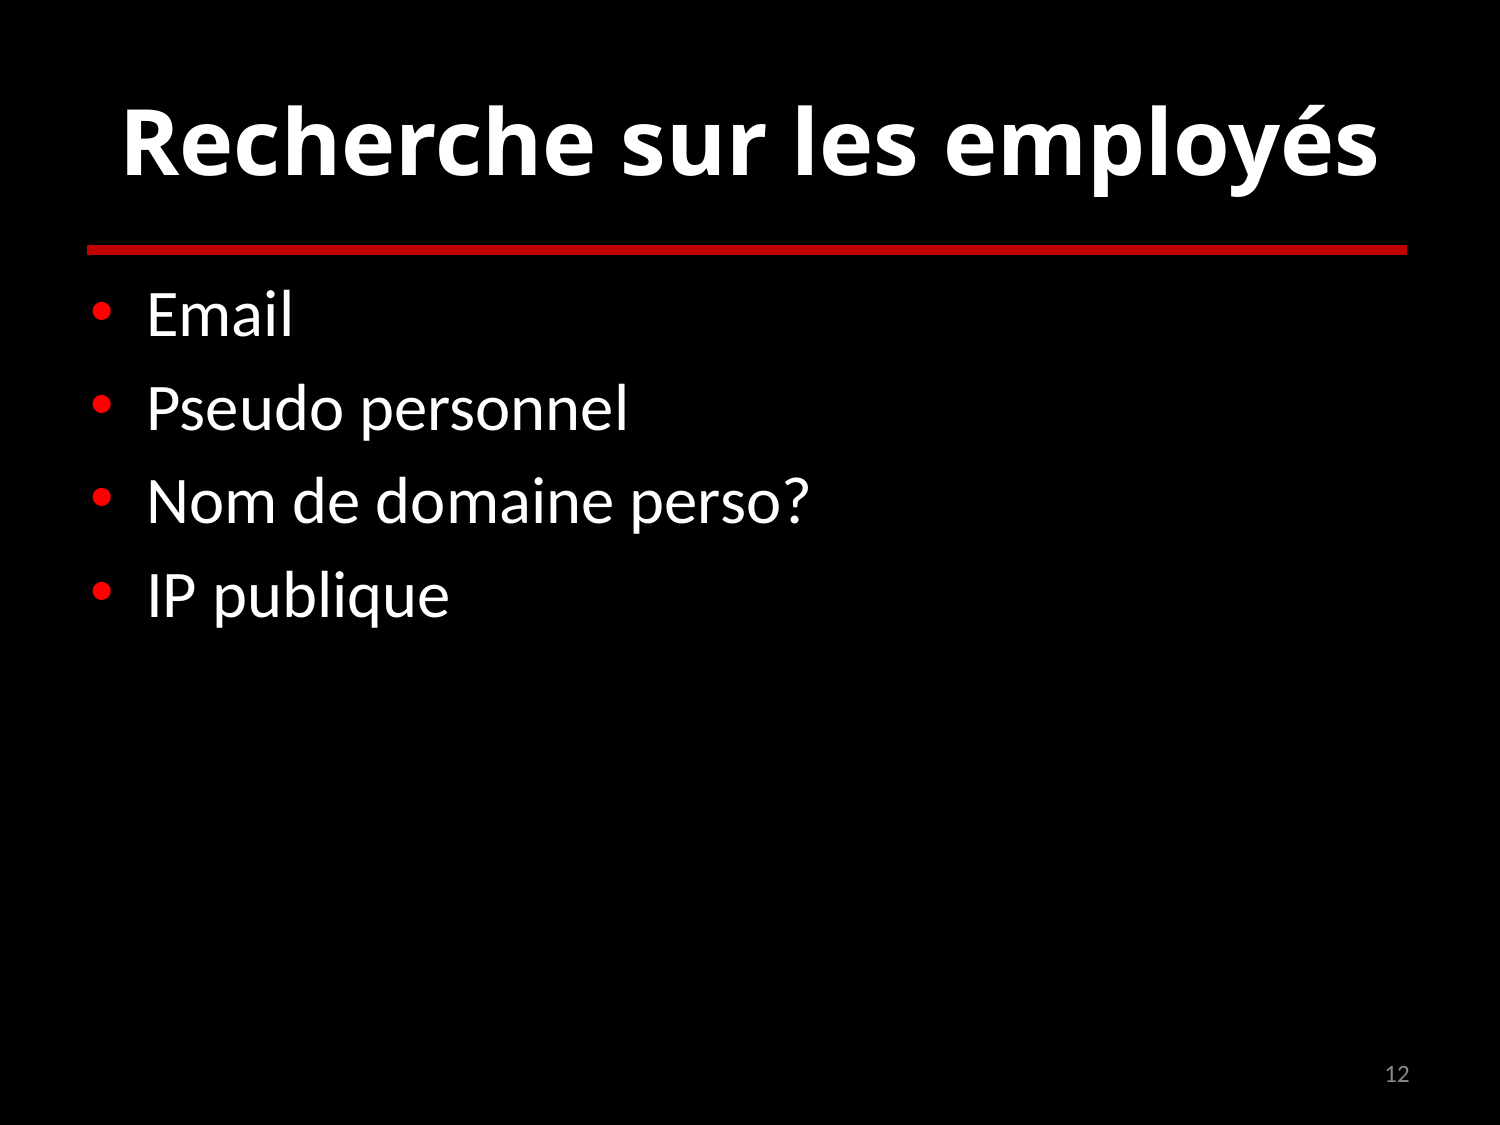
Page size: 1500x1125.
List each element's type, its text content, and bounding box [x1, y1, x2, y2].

slide_number <numéro> [1074, 1042, 1425, 1103]
title Recherche sur les employés [75, 45, 1425, 233]
list Email Pseudo personnel Nom de domaine perso? IP publique [75, 262, 1425, 1005]
